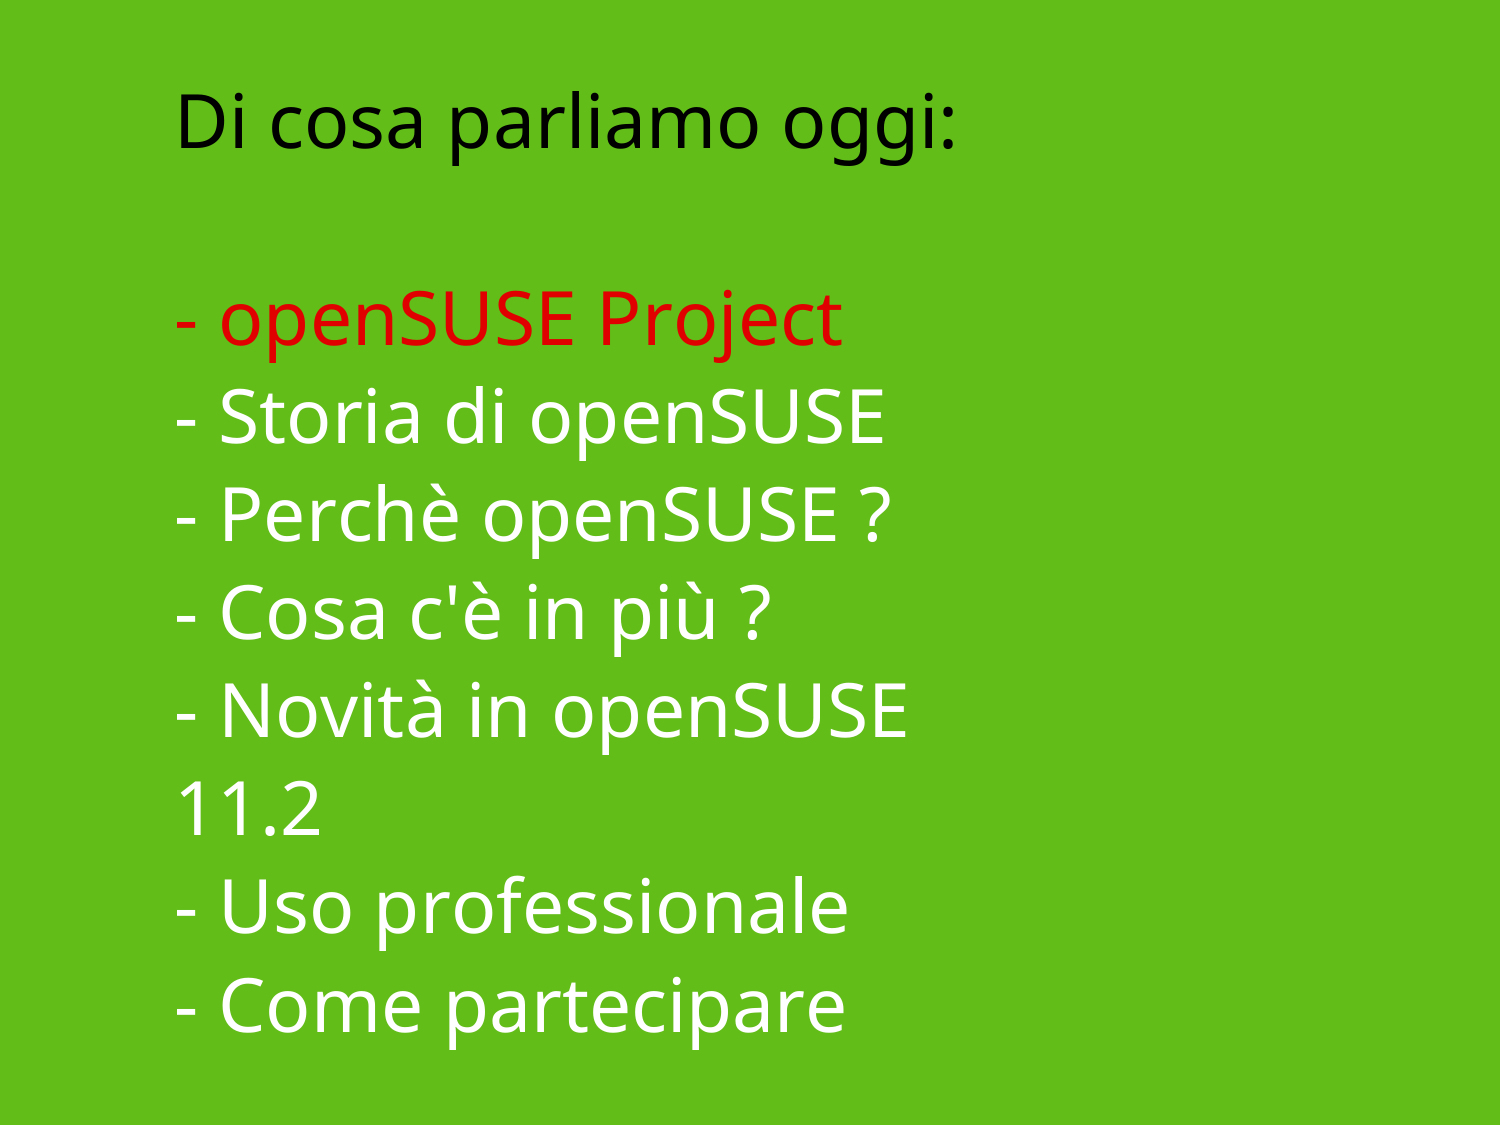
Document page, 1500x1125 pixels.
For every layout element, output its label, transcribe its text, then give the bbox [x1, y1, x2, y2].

title Di cosa parliamo oggi: - openSUSE Project - Storia di openSUSE - Perchè openSUSE ? - Cosa c'è in più ? - Novità in openSUSE 11.2 - Uso professionale - Come partecipare [66, 59, 975, 1063]
